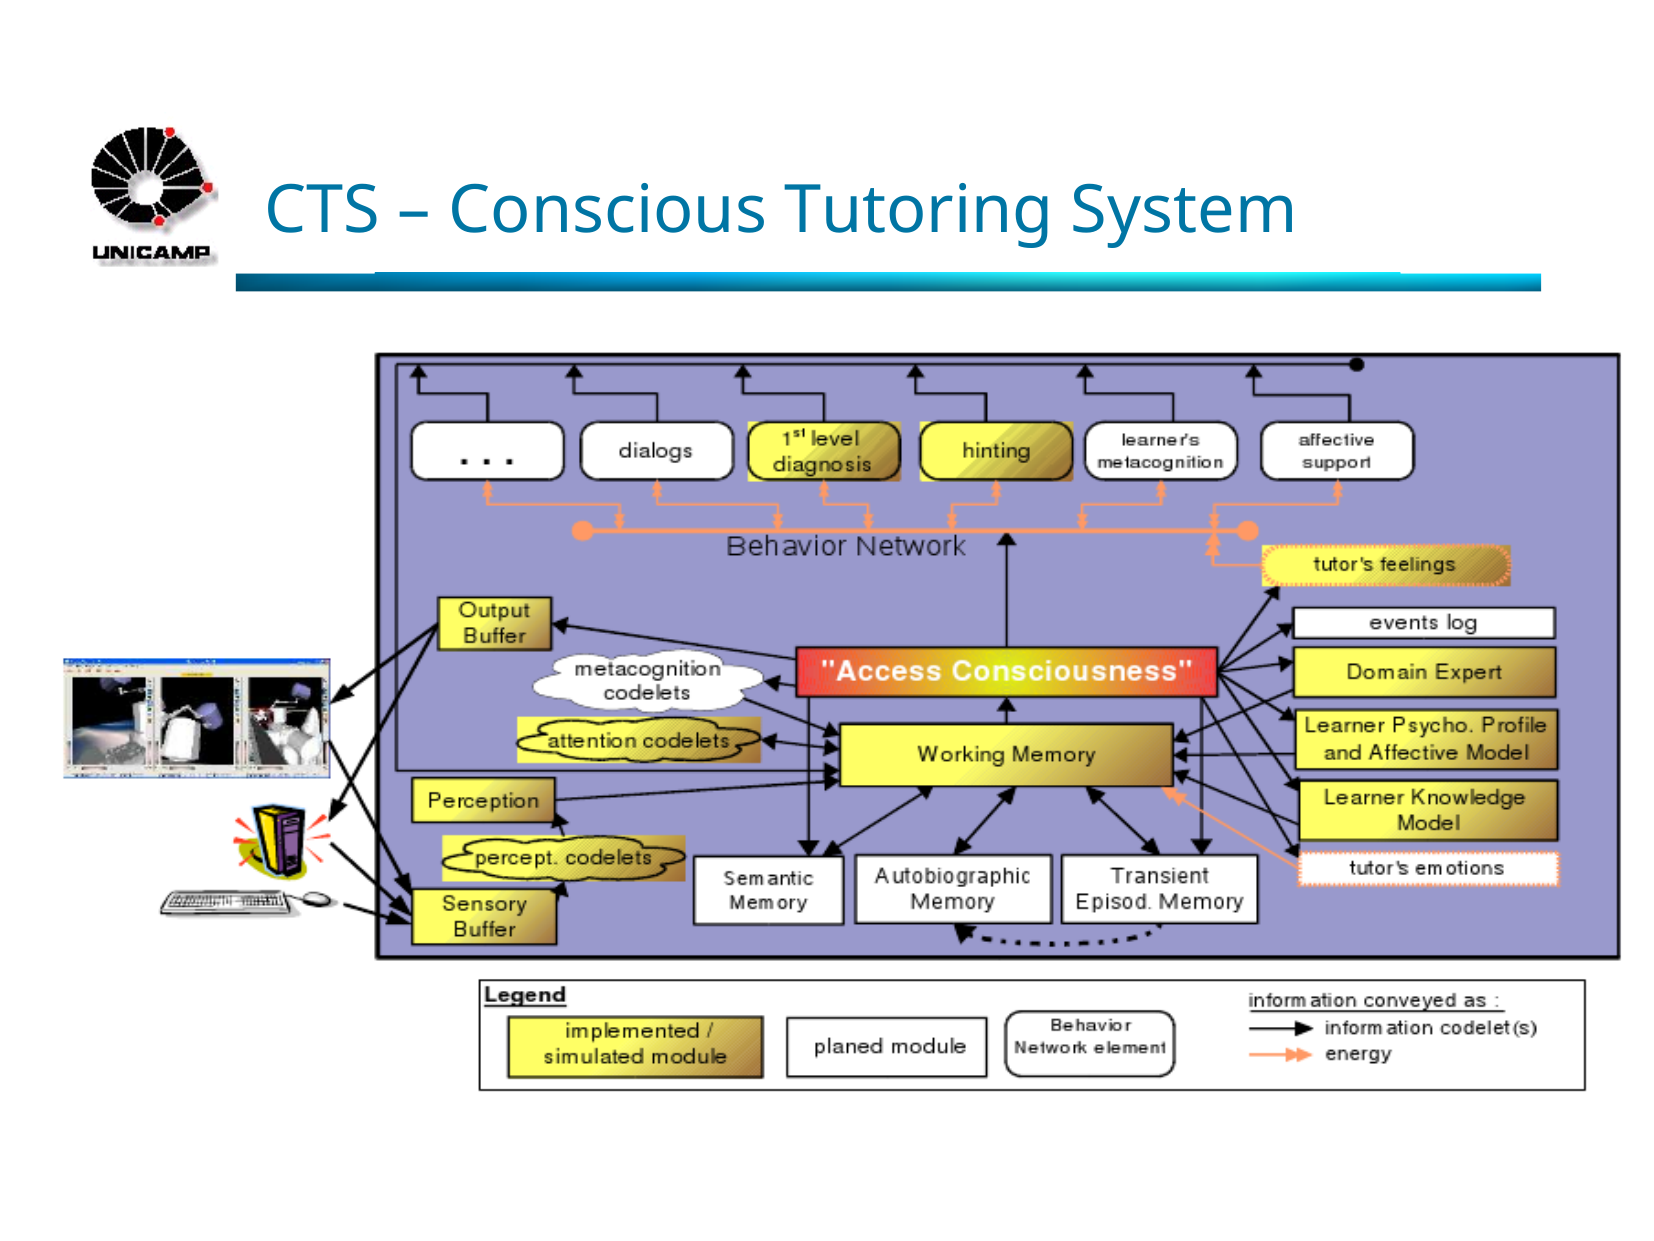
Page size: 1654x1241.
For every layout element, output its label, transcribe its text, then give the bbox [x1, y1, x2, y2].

picture [125, 272, 1654, 295]
title CTS – Conscious Tutoring System [264, 57, 1534, 250]
picture [29, 324, 1654, 1117]
